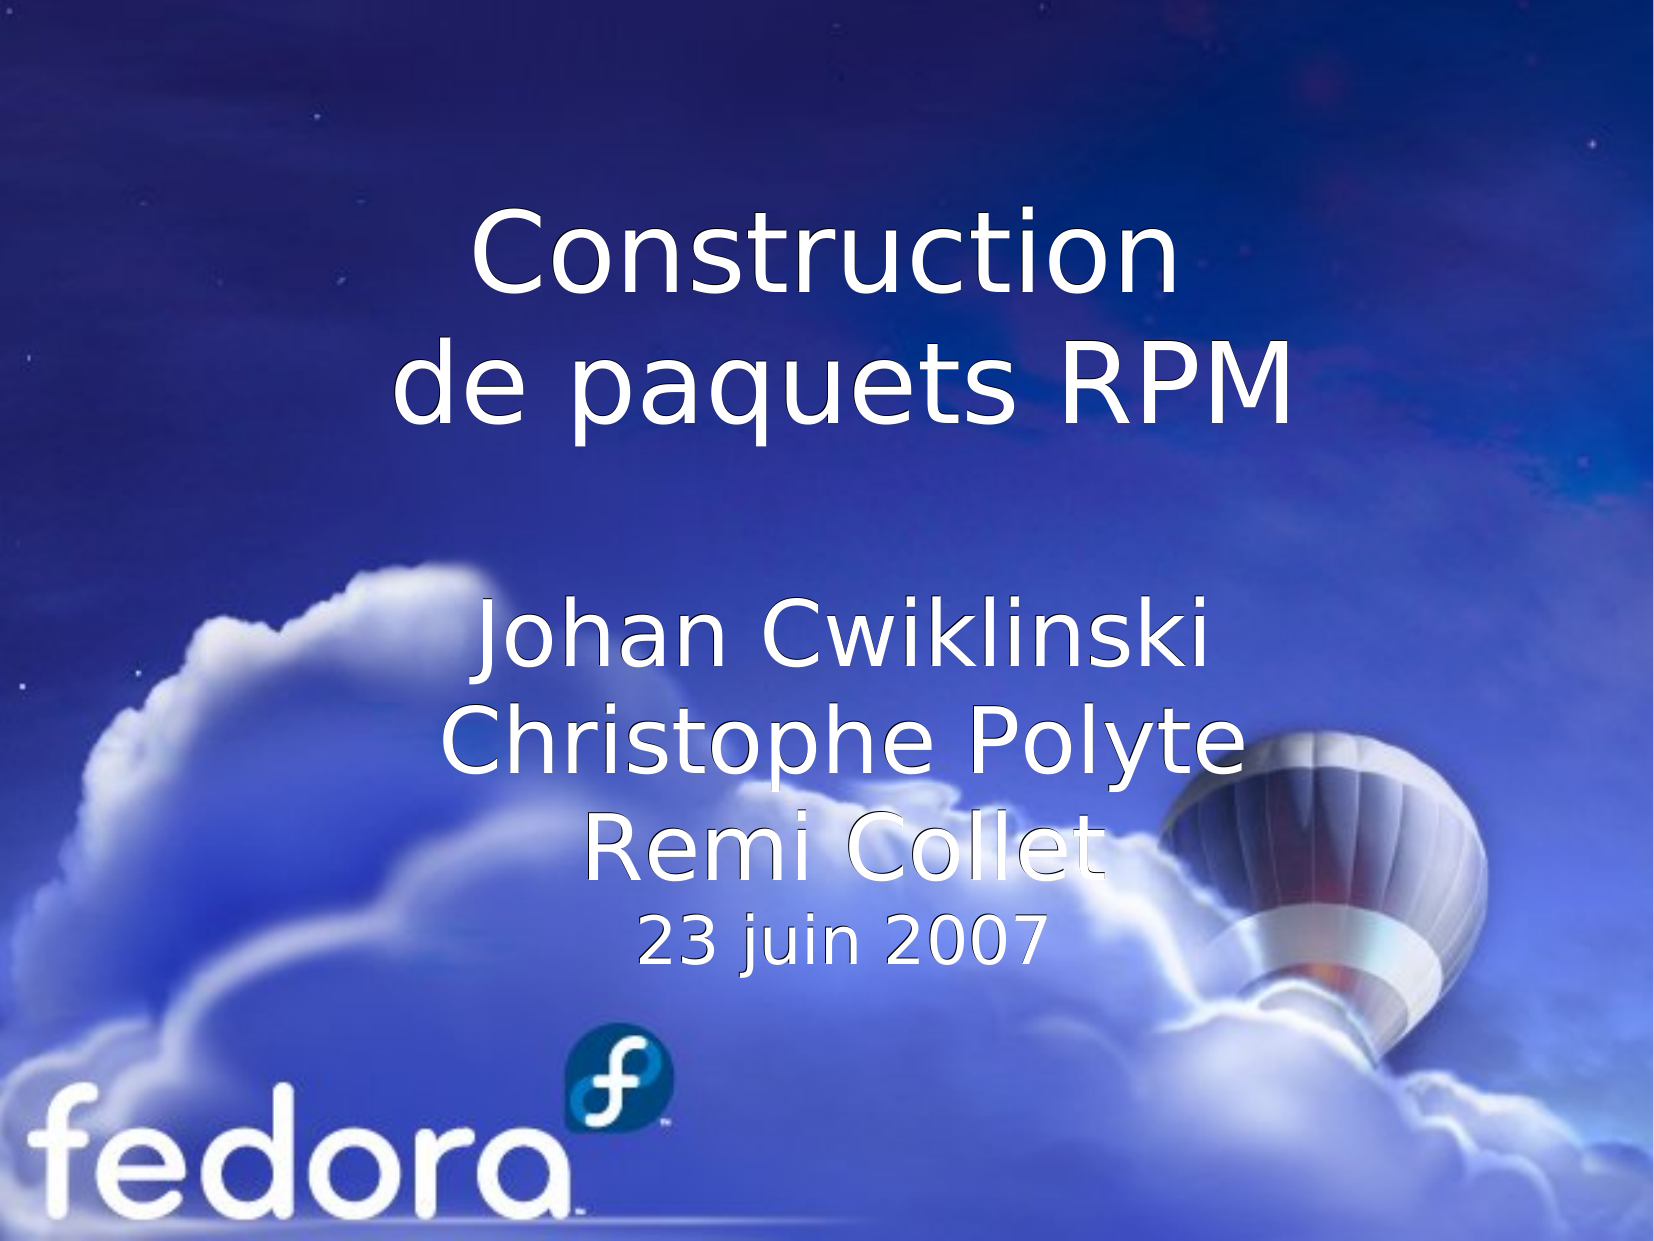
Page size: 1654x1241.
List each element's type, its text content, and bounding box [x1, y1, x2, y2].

picture [0, 0, 1654, 1241]
subtitle Construction de paquets RPM Johan Cwiklinski Christophe Polyte Remi Collet 23 juin 2007 [82, 59, 1571, 1109]
